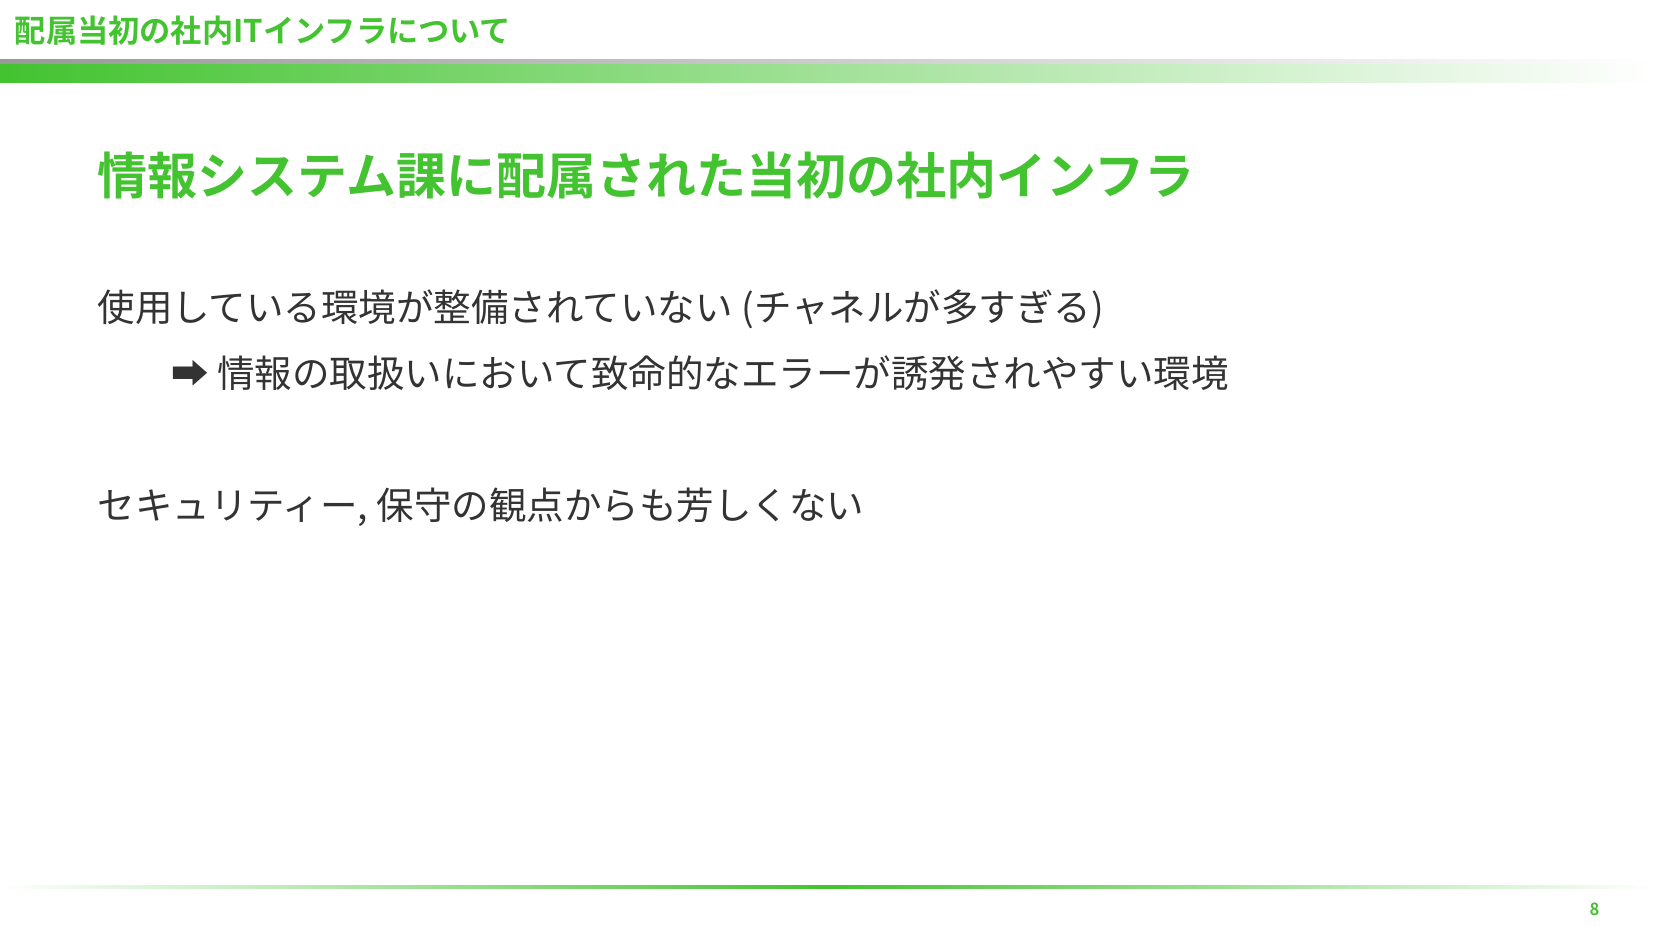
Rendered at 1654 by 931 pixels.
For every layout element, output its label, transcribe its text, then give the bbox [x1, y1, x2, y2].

text_box [0, 885, 1654, 889]
text_box <番号> [1535, 888, 1654, 928]
text_box [0, 59, 1654, 83]
text_box 情報システム課に配属された当初の社内インフラ 使用している環境が整備されていない (チャネルが多すぎる) ➡ 情報の取扱いにおいて致命的なエラーが誘発されやすい環境 セキュリティー, 保守の観点からも芳しくない [82, 129, 1565, 839]
text_box 配属当初の社内ITインフラについて [0, 0, 1376, 59]
